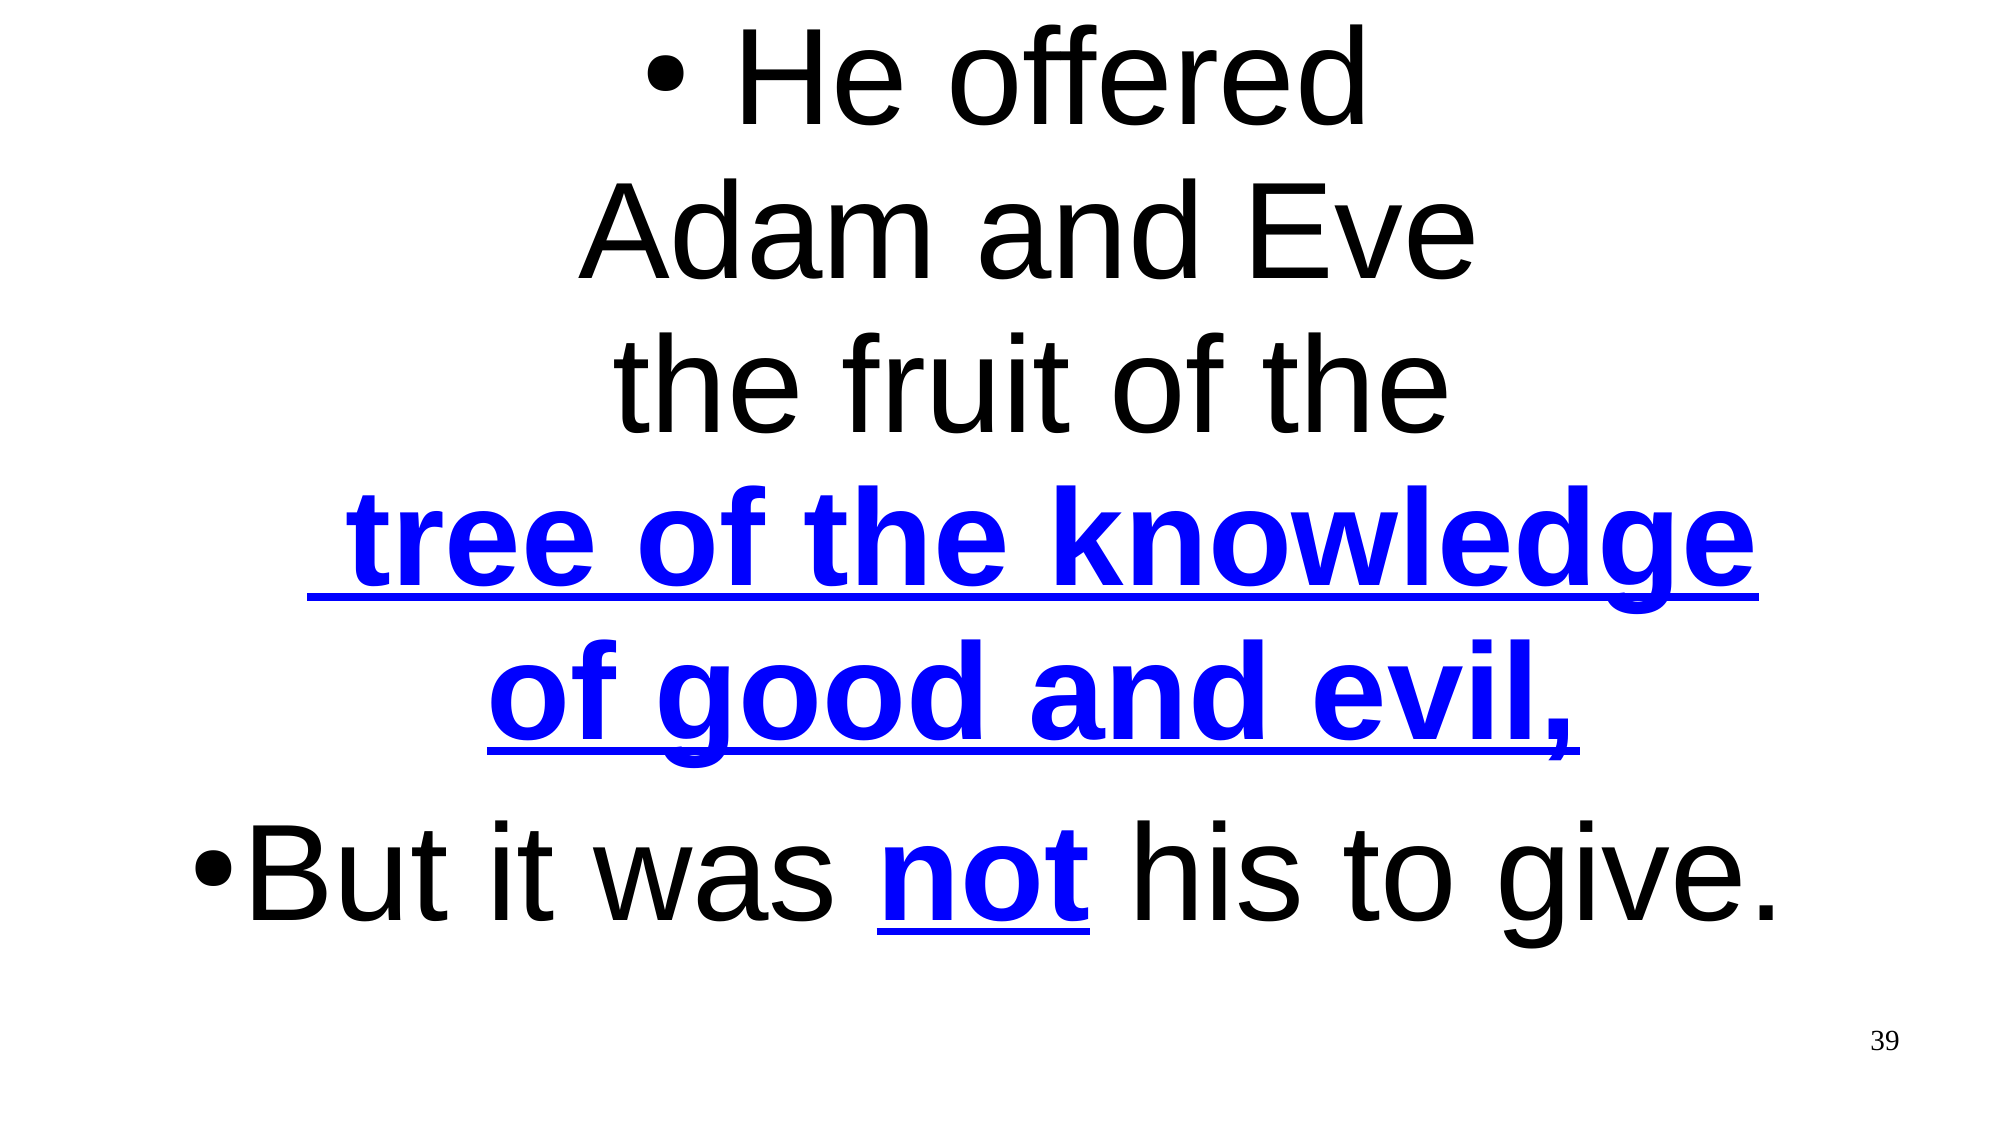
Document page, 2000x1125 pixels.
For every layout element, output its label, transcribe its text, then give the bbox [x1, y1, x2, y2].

list He offered Adam and Eve the fruit of the tree of the knowledge of good and evil, But it was not his to give. [0, 0, 1996, 1123]
